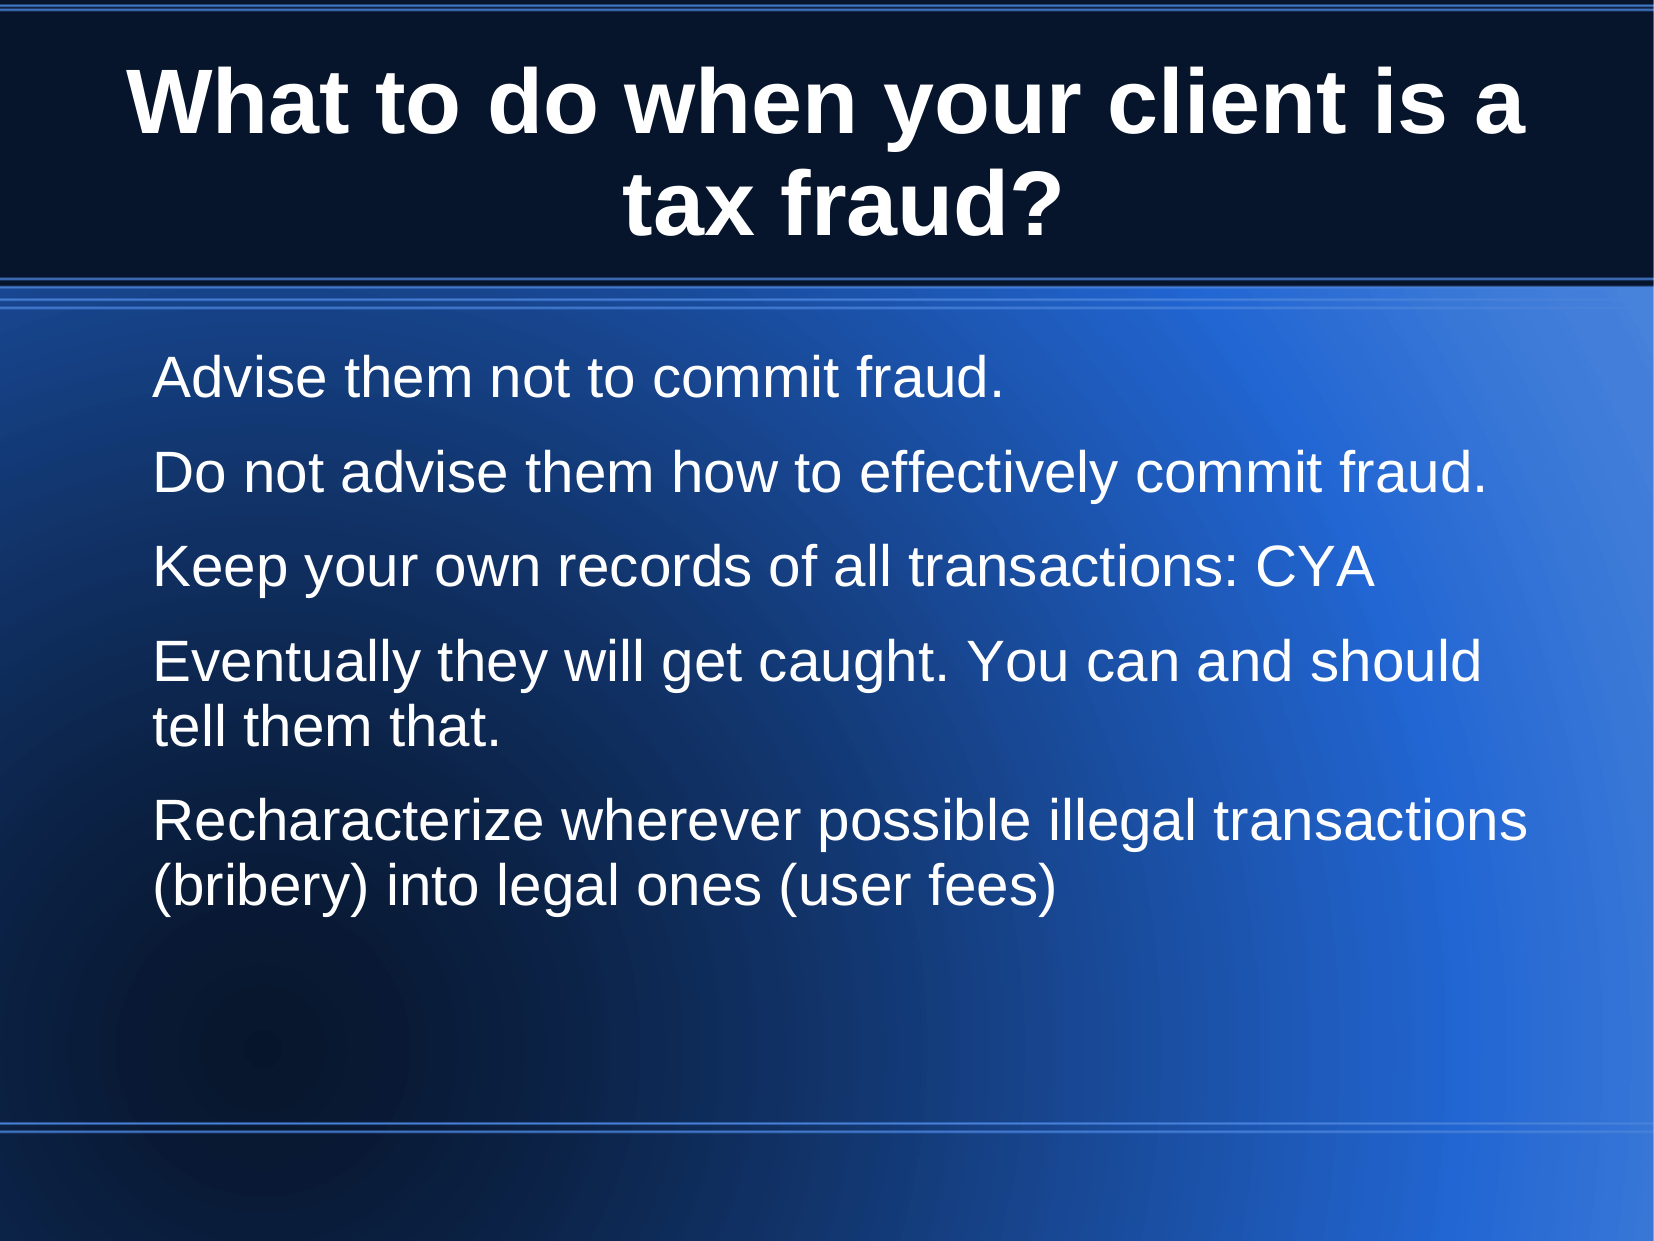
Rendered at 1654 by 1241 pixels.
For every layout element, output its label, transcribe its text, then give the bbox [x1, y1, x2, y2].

list Advise them not to commit fraud. Do not advise them how to effectively commit fraud. Keep your own records of all transactions: CYA Eventually they will get caught. You can and should tell them that. Recharacterize wherever possible illegal transactions (bribery) into legal ones (user fees) [152, 344, 1534, 1211]
title What to do when your client is a tax fraud? [82, 49, 1571, 257]
picture [0, 0, 1654, 1241]
